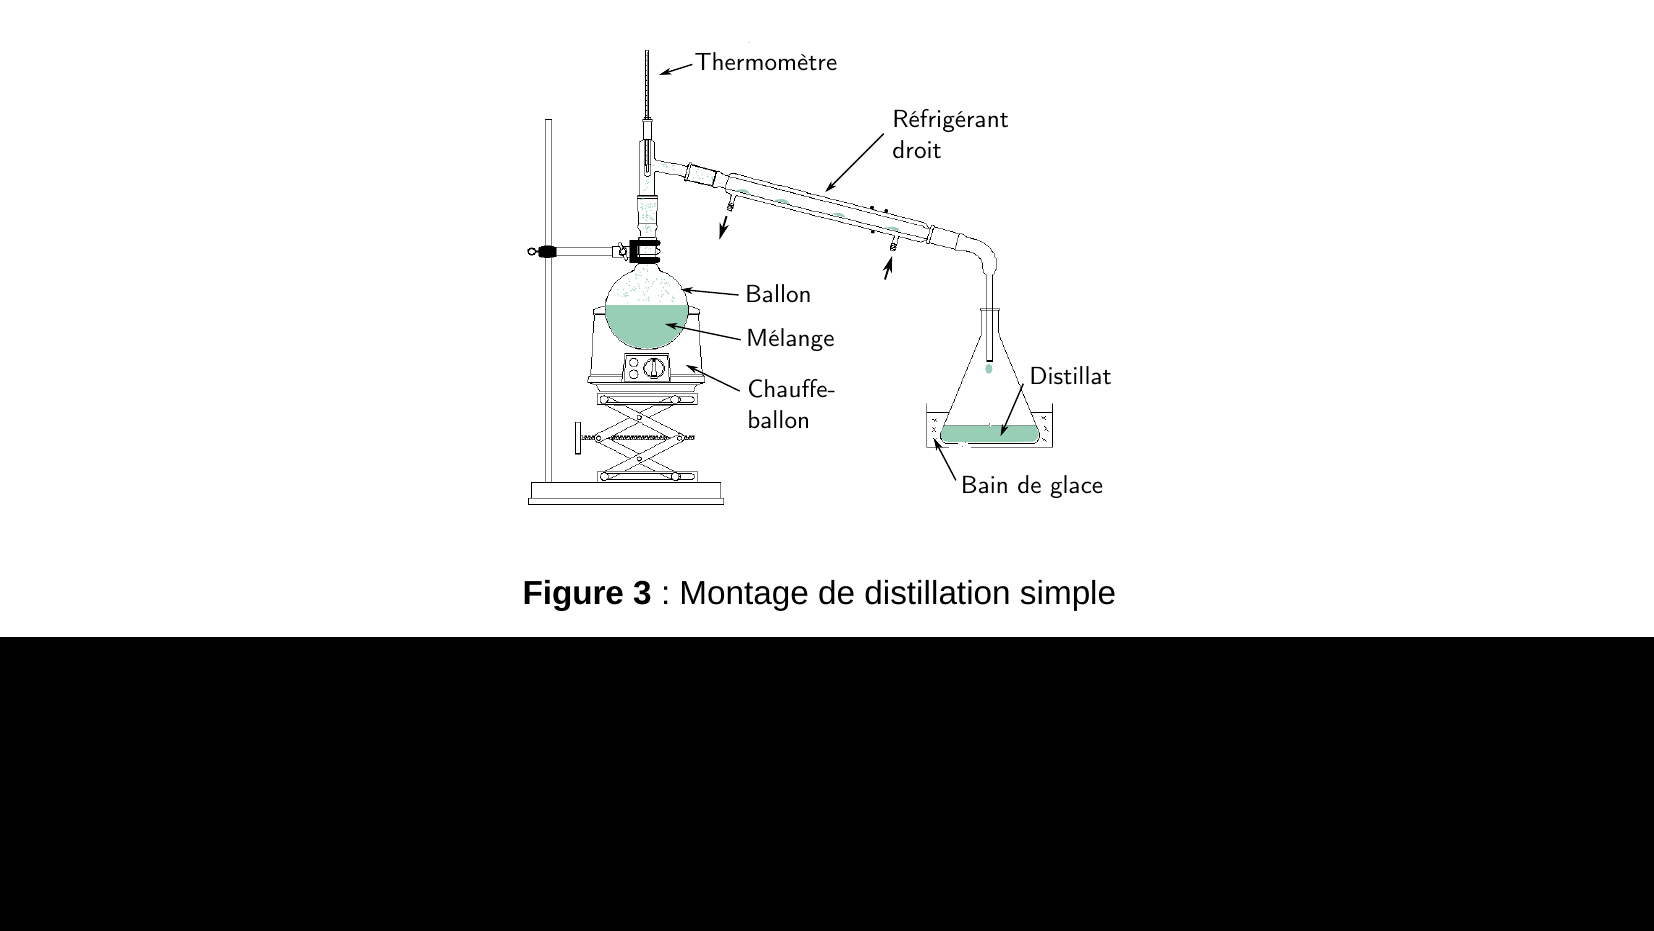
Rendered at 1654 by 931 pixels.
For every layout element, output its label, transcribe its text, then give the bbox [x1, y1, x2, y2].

text_box Figure 3 : Montage de distillation simple [507, 566, 1134, 619]
picture [483, 23, 1123, 520]
text_box [0, 637, 1654, 931]
